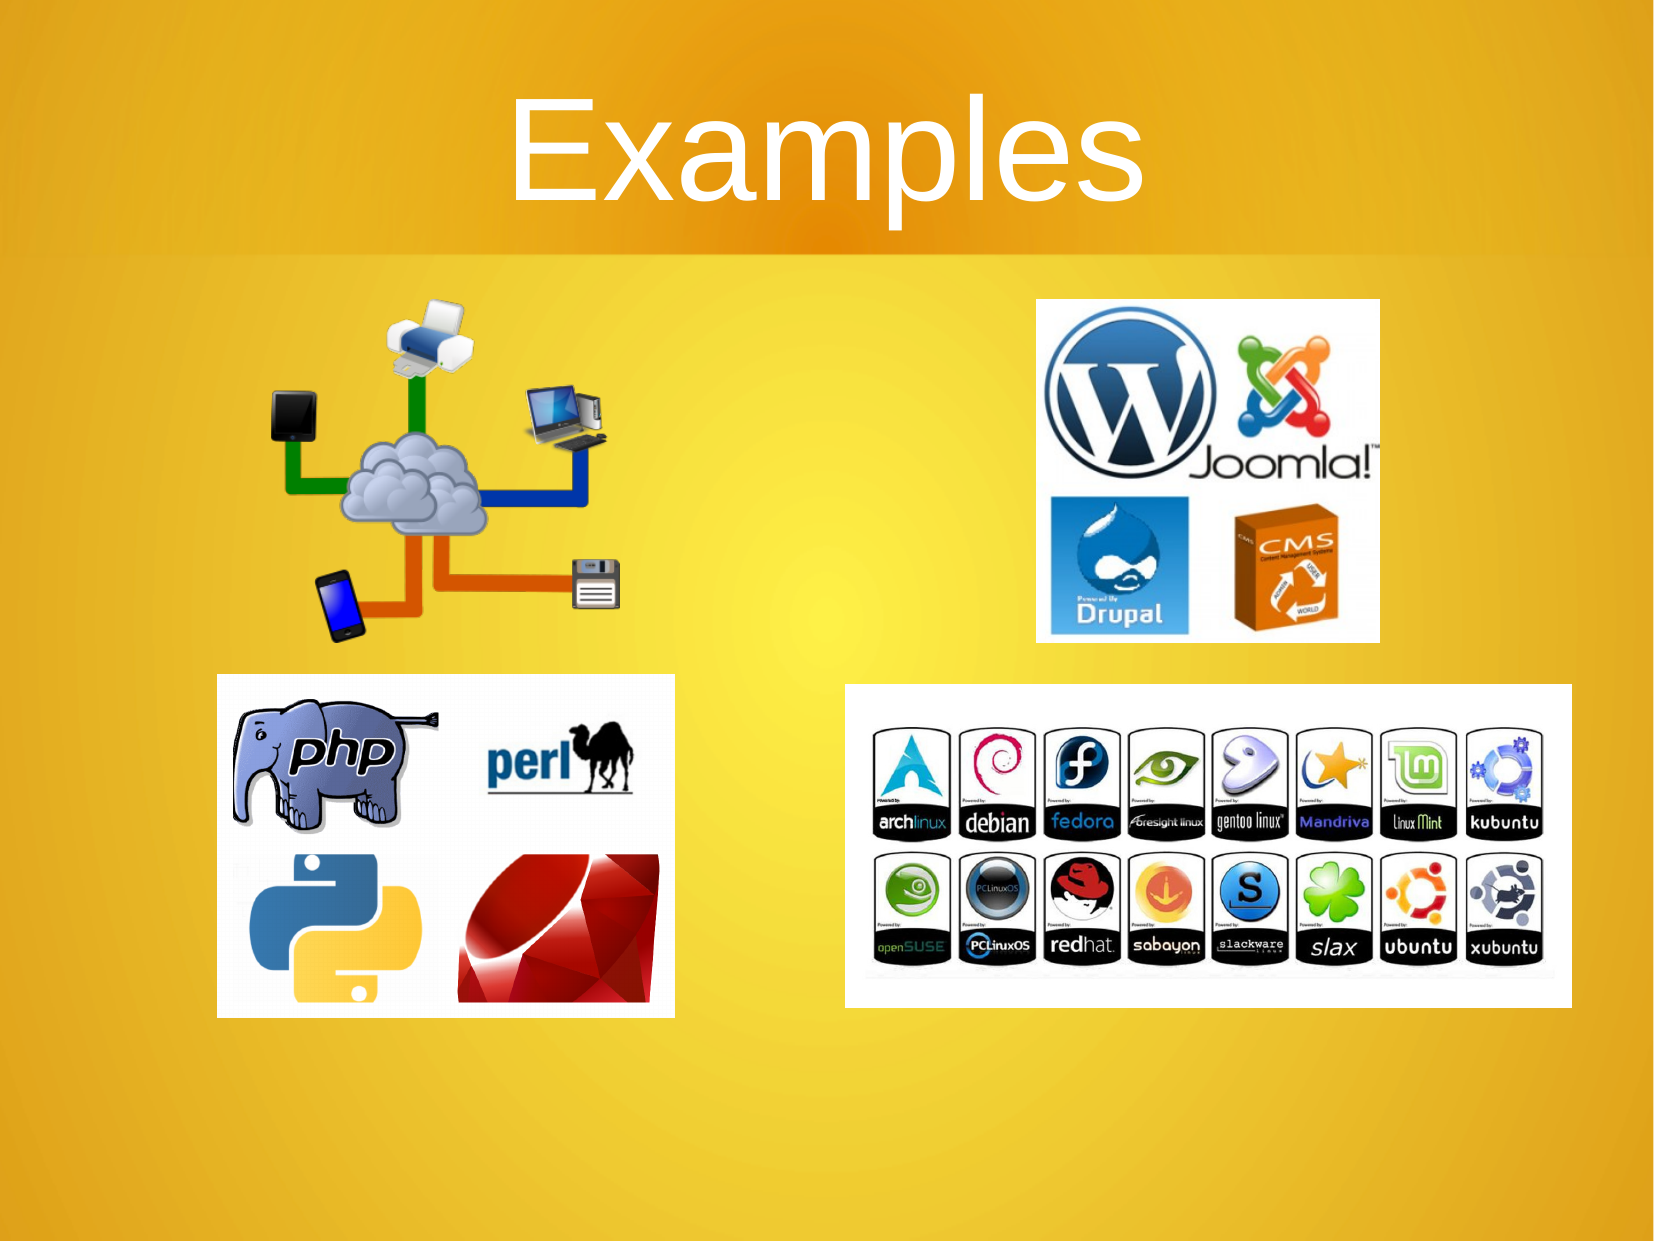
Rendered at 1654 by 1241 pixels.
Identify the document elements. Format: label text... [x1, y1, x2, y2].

title Examples [82, 47, 1571, 252]
picture [0, 0, 1654, 1241]
